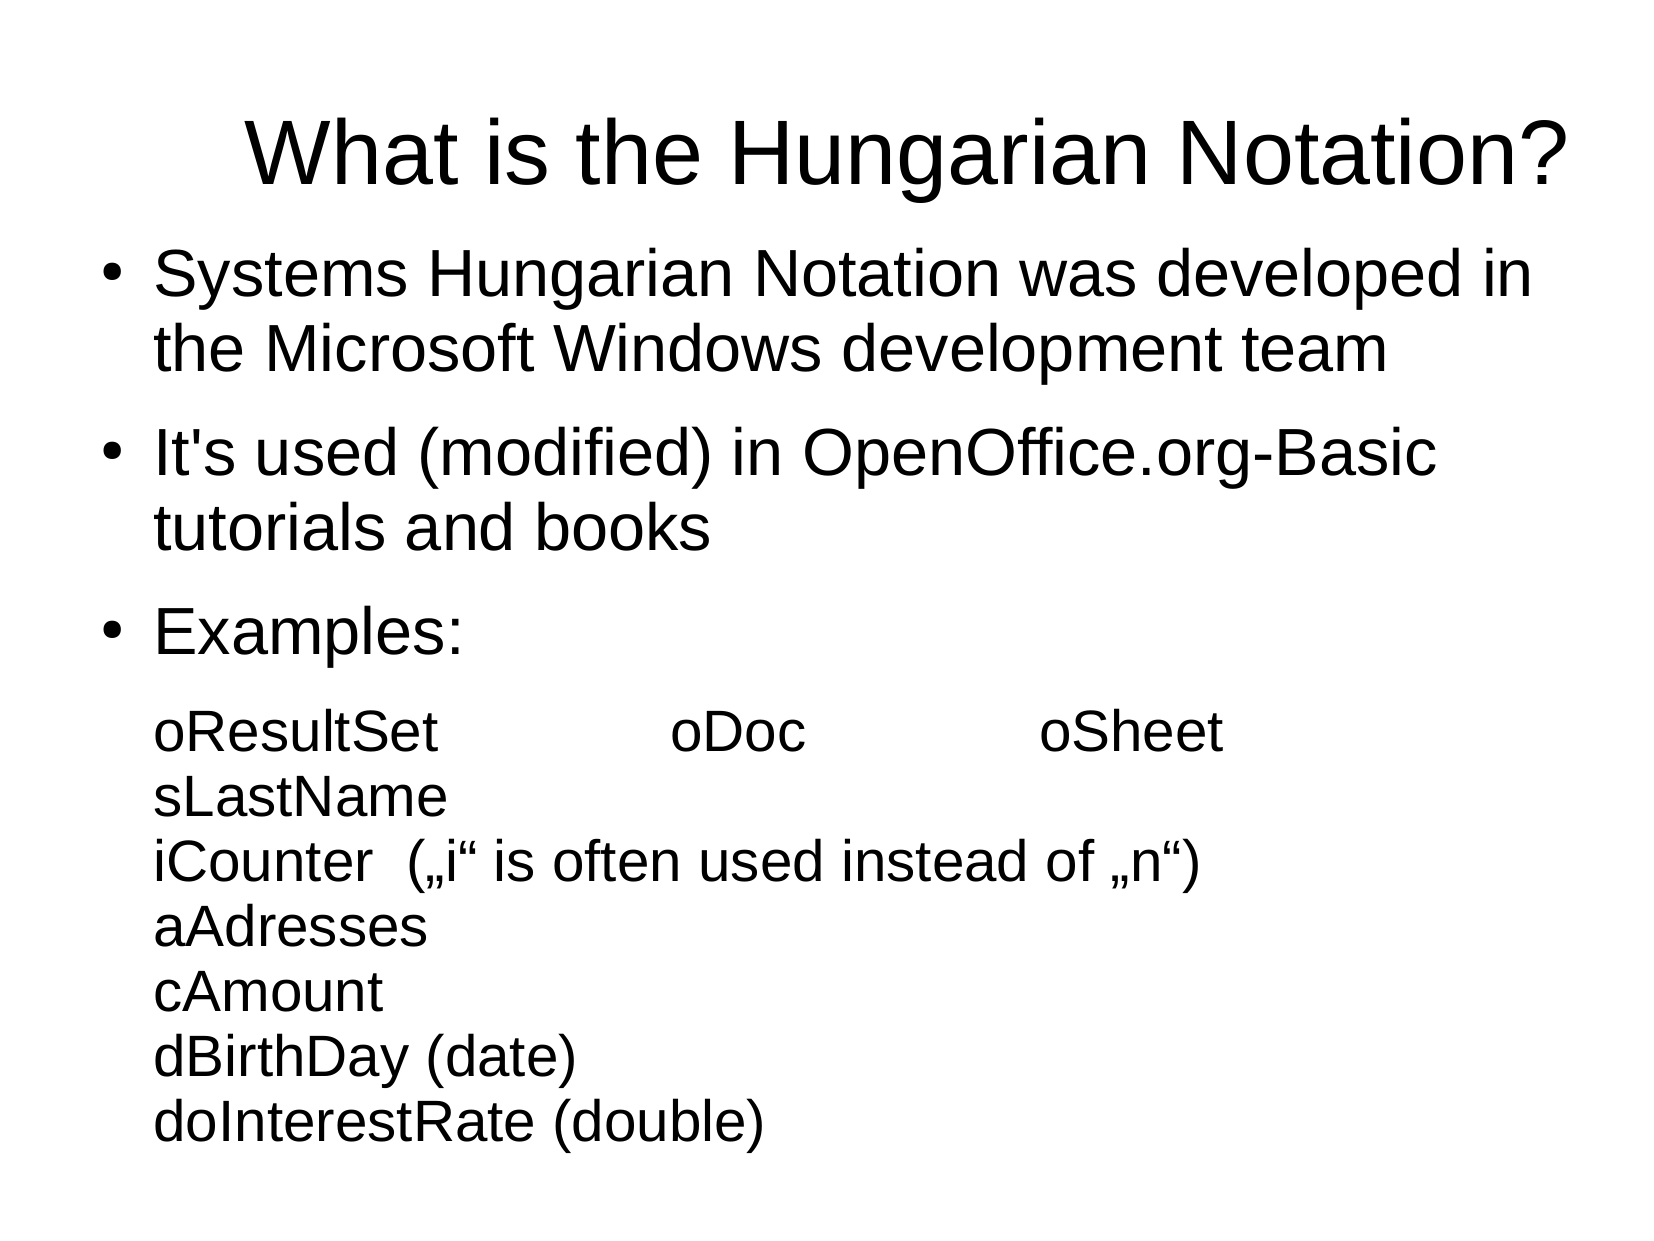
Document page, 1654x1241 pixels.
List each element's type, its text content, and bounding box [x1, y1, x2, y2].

list Systems Hungarian Notation was developed in the Microsoft Windows development team It's used (modified) in OpenOffice.org-Basic tutorials and books Examples: oResultSet oDoc oSheet sLastName iCounter („i“ is often used instead of „n“) aAdresses cAmount dBirthDay (date) doInterestRate (double) [82, 236, 1571, 1241]
title What is the Hungarian Notation? [82, 49, 1571, 236]
